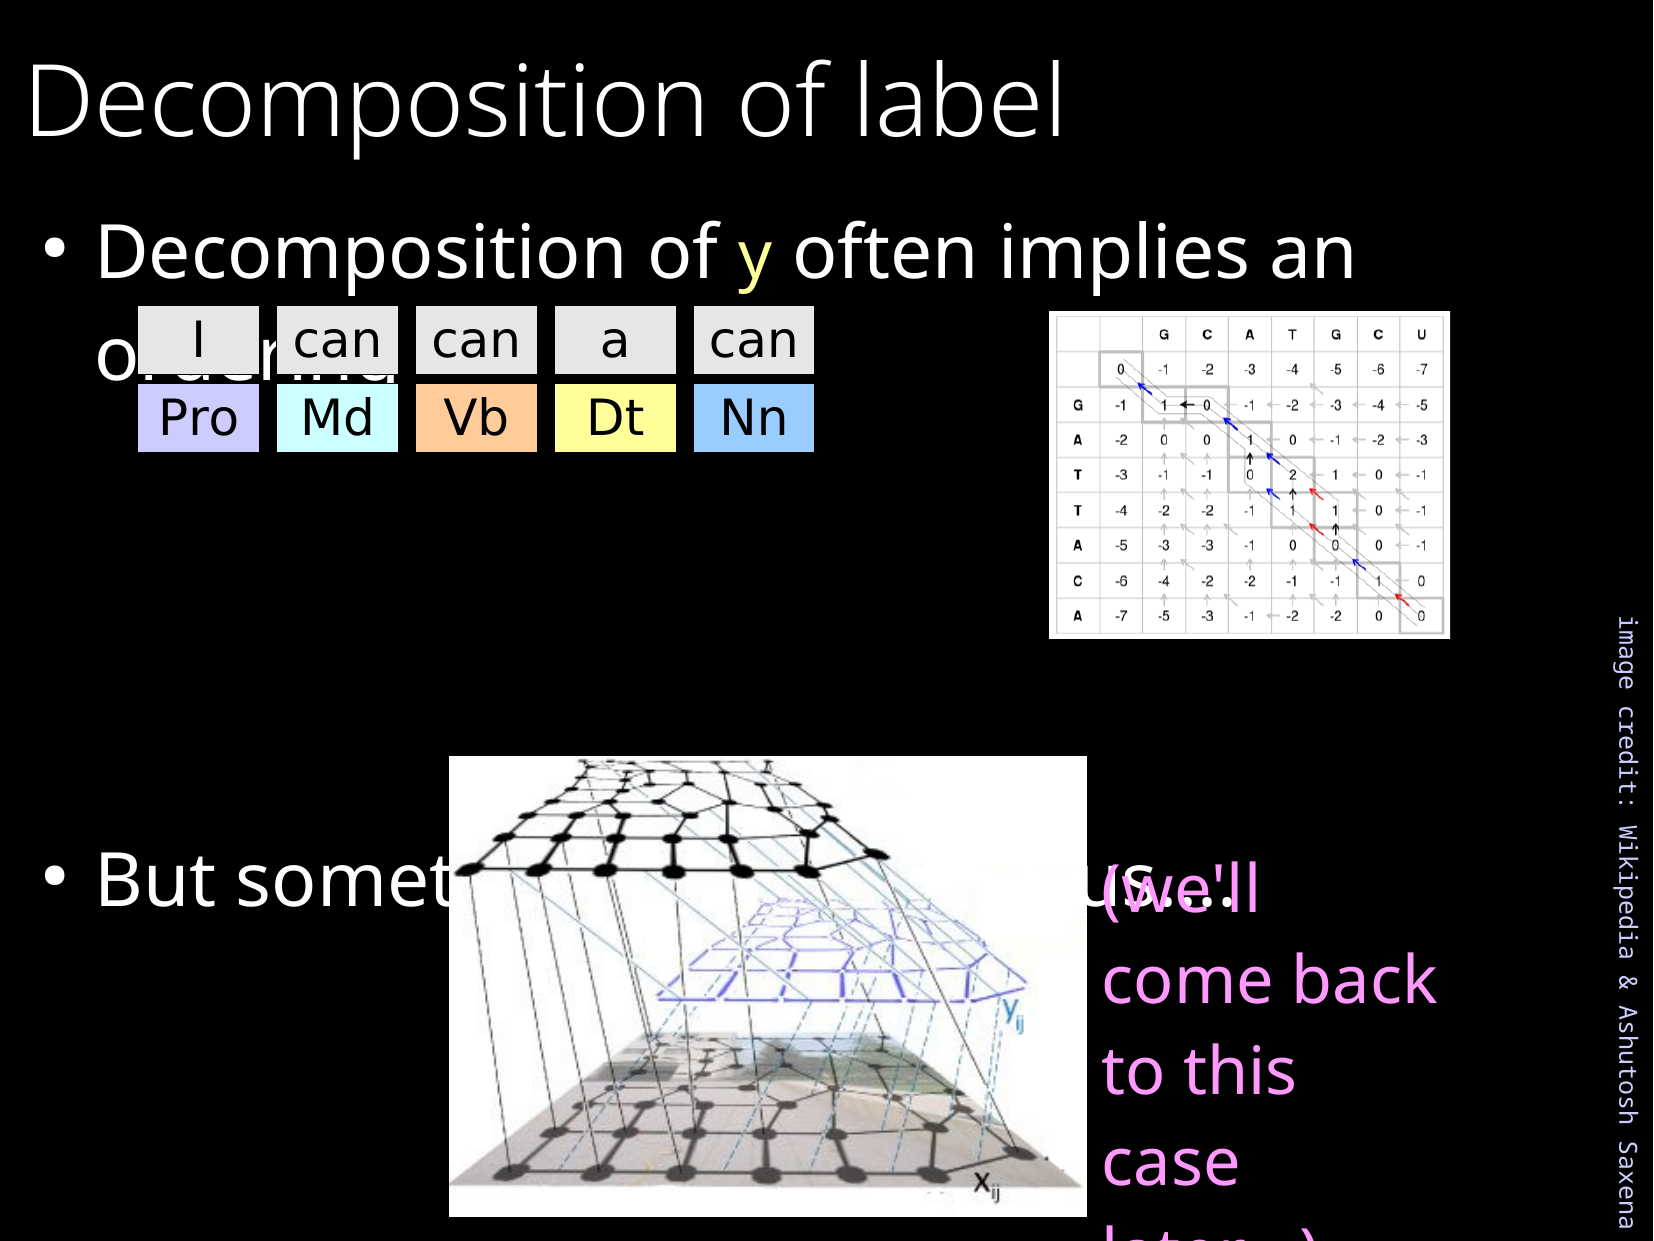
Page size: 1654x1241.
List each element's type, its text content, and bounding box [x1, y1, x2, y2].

list Decomposition of y often implies an ordering But sometimes not so obvious.... [23, 198, 1630, 1215]
text_box can [693, 305, 815, 375]
text_box I [137, 305, 260, 375]
text_box (we'll come back to this case later...) [1101, 841, 1445, 1110]
text_box image credit: Wikipedia & Ashutosh Saxena [1616, 615, 1647, 1231]
text_box Vb [415, 383, 538, 453]
picture [449, 756, 1087, 1217]
title Decomposition of label [23, 25, 1630, 171]
text_box Md [276, 383, 399, 453]
text_box Pro [137, 383, 260, 453]
text_box can [415, 305, 538, 375]
text_box Nn [693, 383, 815, 453]
picture [1049, 311, 1451, 639]
text_box Dt [554, 383, 677, 453]
text_box a [554, 305, 677, 375]
text_box can [276, 305, 399, 375]
